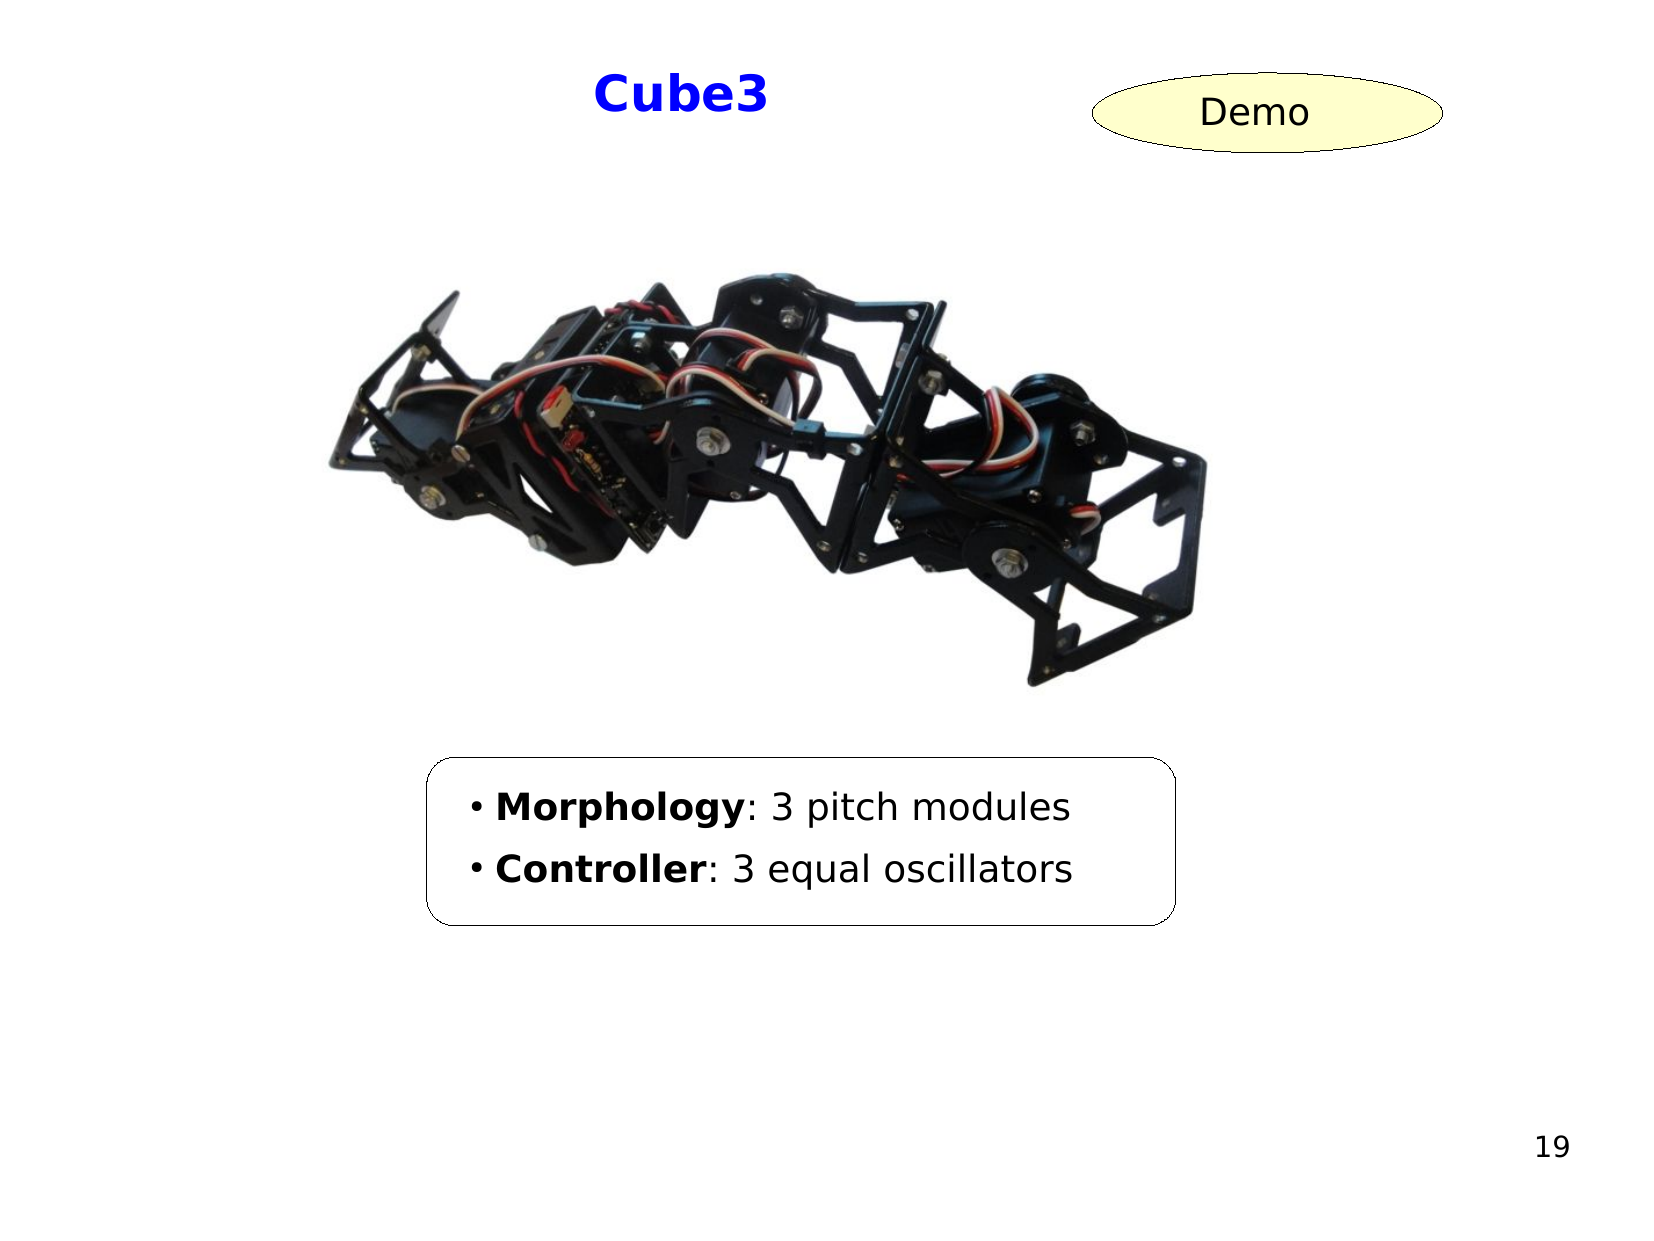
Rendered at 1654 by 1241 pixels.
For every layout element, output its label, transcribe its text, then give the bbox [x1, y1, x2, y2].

text_box Cube3 [578, 57, 786, 131]
text_box Morphology: 3 pitch modules Controller: 3 equal oscillators [455, 778, 1099, 899]
text_box Demo [1184, 83, 1326, 142]
picture [303, 250, 1231, 708]
text_box [1092, 72, 1443, 153]
